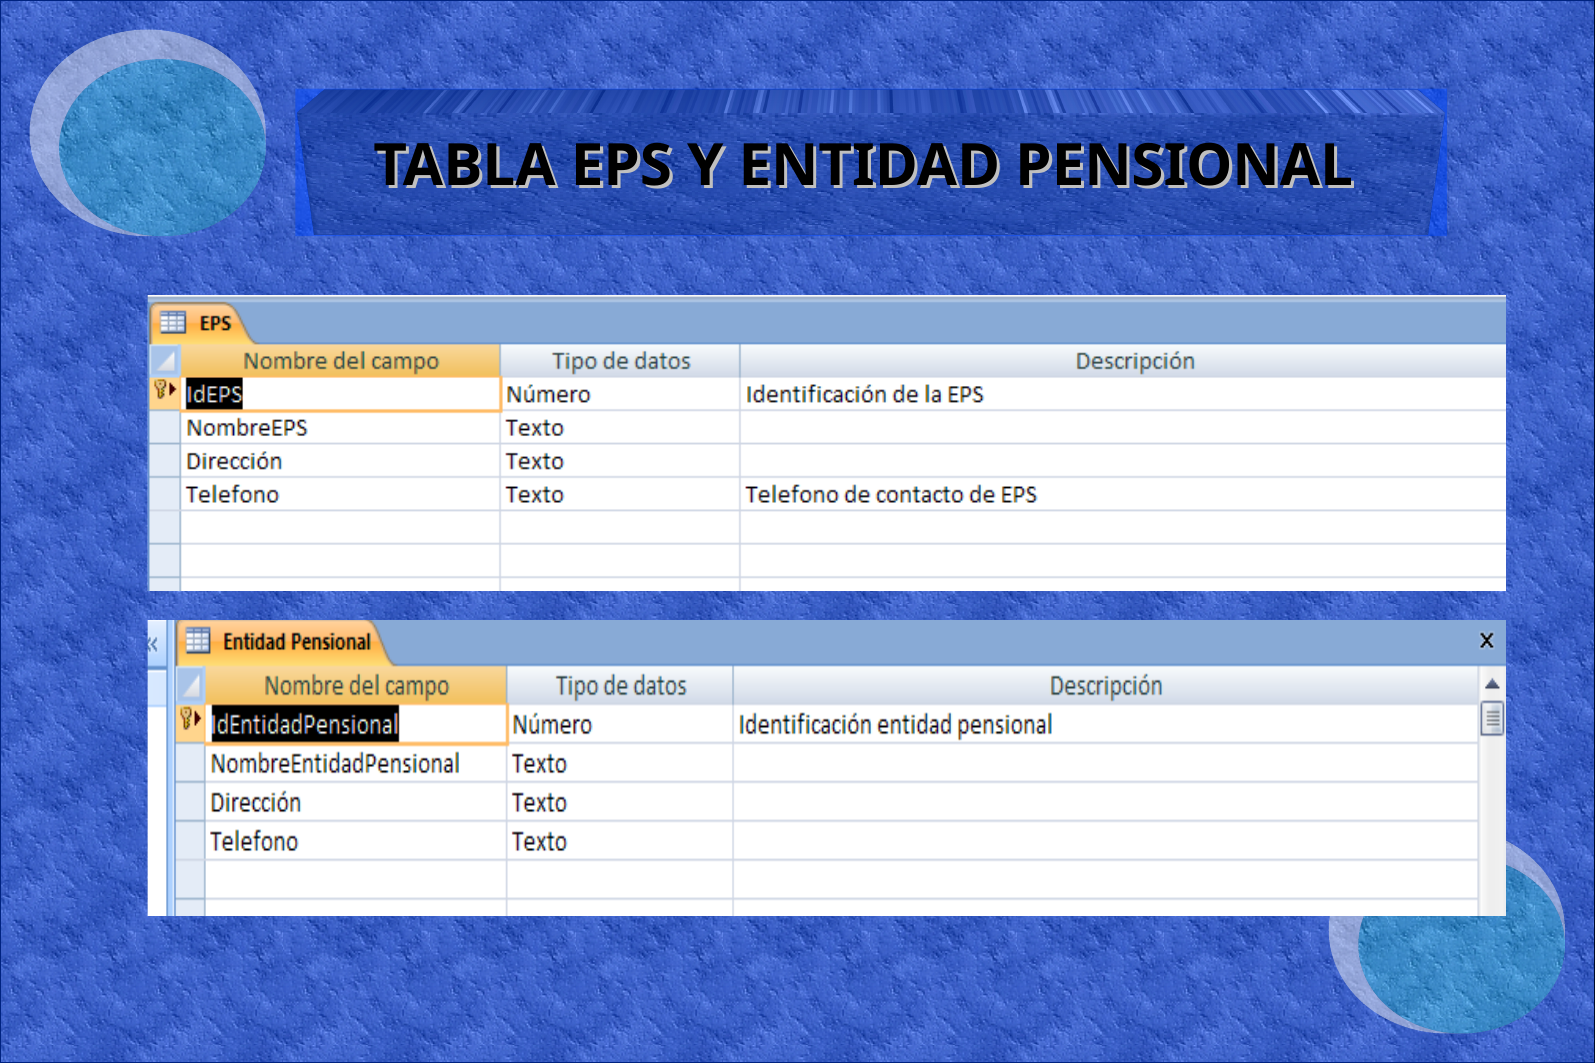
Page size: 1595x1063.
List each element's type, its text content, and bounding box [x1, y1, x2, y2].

picture [147, 620, 1565, 1034]
picture [59, 59, 266, 237]
picture [147, 295, 1506, 591]
text_box TABLA EPS Y ENTIDAD PENSIONAL [295, 88, 1447, 237]
